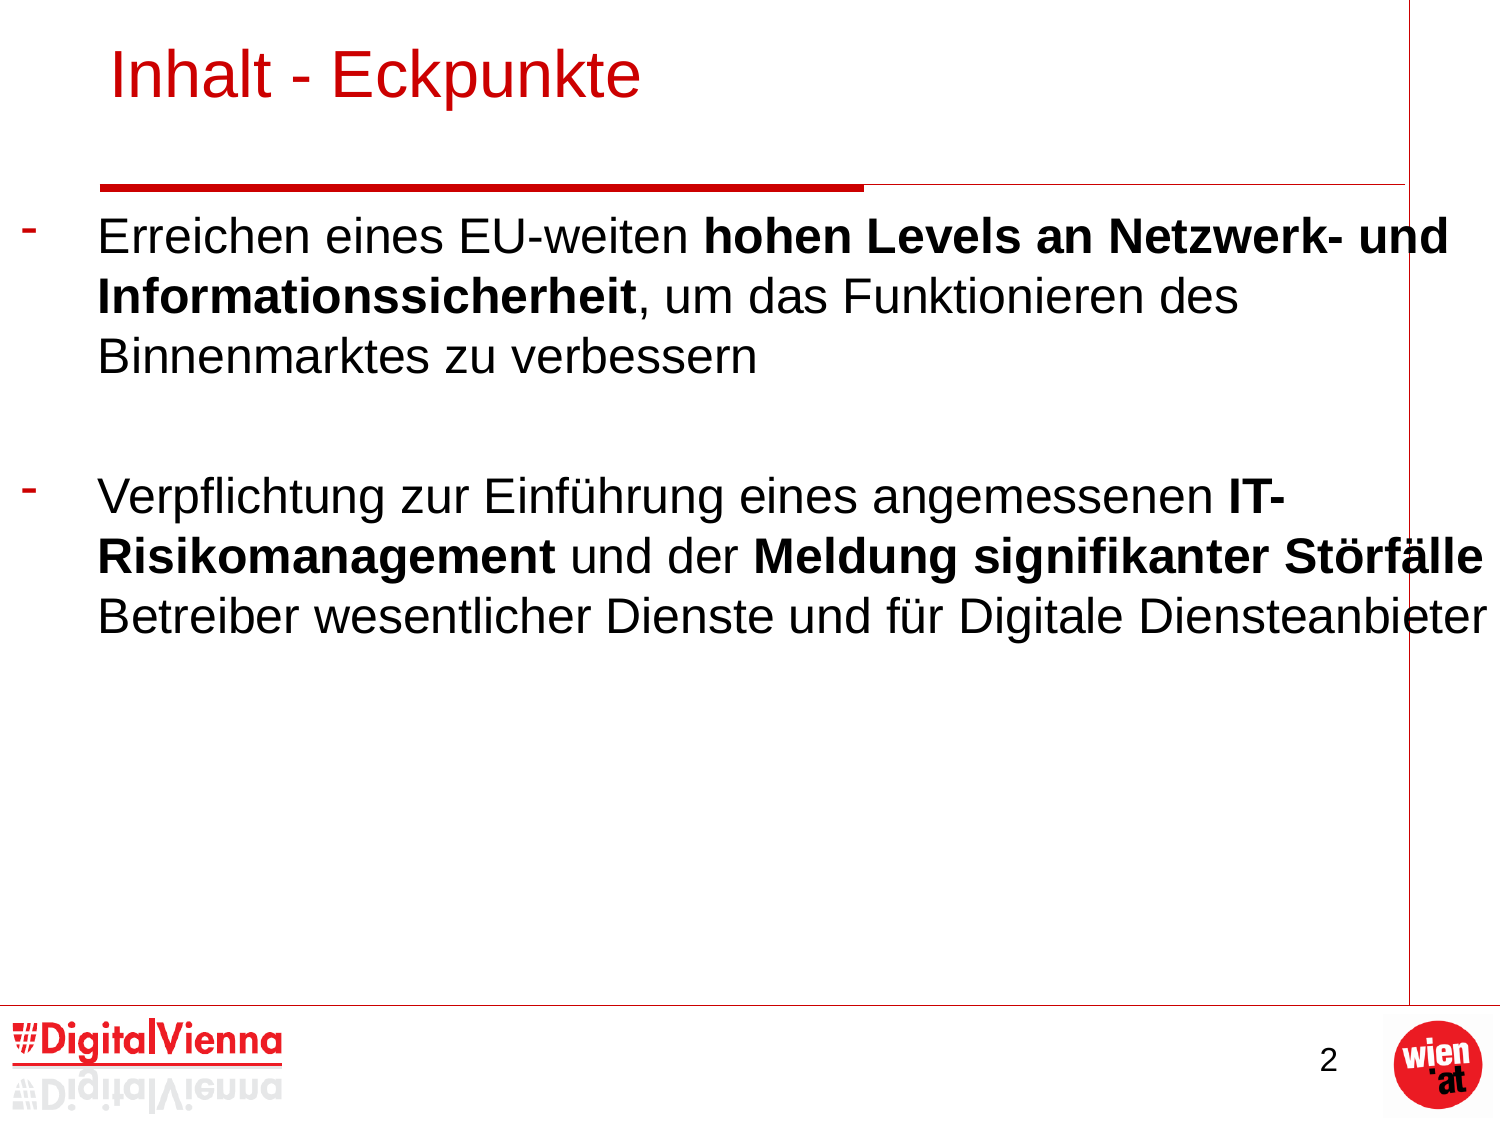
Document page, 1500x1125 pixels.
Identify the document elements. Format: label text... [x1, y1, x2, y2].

list Erreichen eines EU-weiten hohen Levels an Netzwerk- und Informationssicherheit, um das Funktionieren des Binnenmarktes zu verbessern Verpflichtung zur Einführung eines angemessenen IT-Risikomanagement und der Meldung signifikanter Störfälle Betreiber wesentlicher Dienste und für Digitale Diensteanbieter [5, 196, 1500, 1125]
title Inhalt - Eckpunkte [94, 23, 1407, 196]
